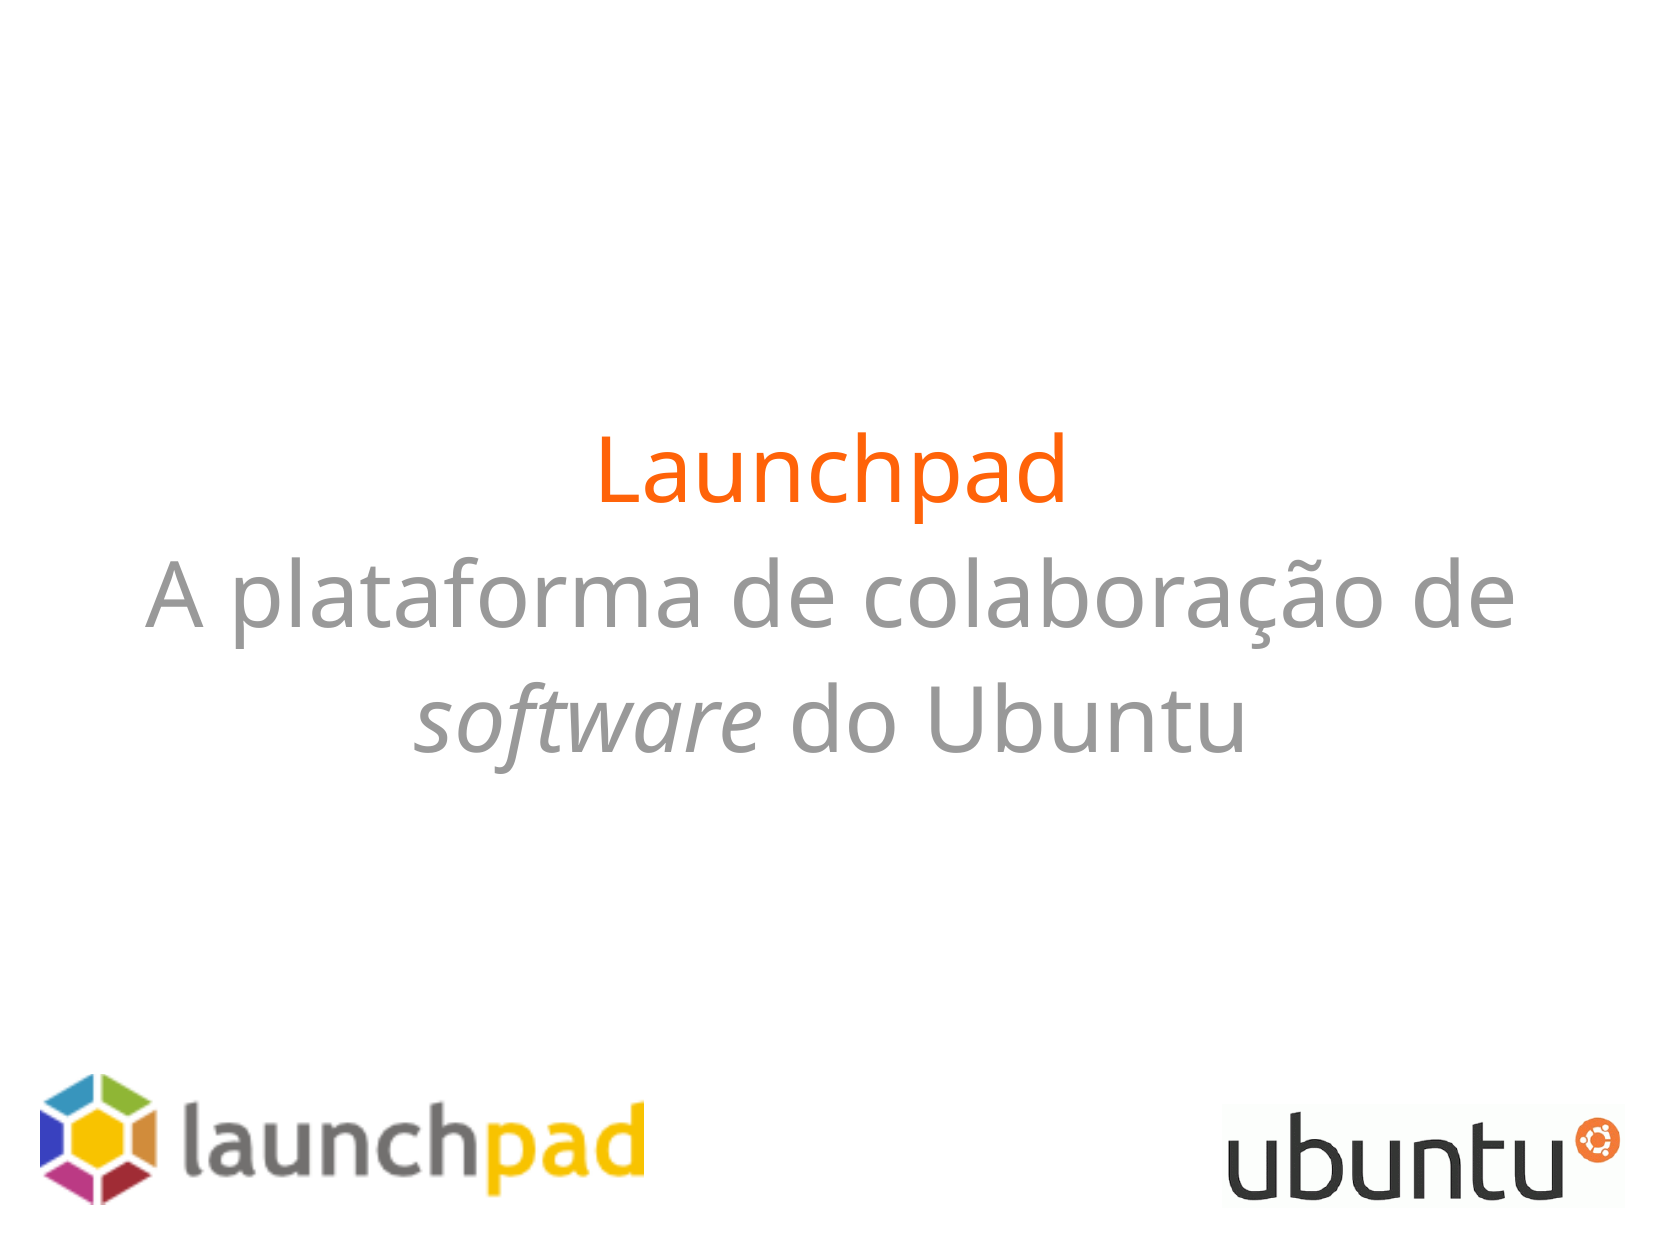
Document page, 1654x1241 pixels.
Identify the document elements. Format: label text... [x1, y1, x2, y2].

picture [40, 1074, 644, 1205]
picture [1222, 1104, 1625, 1208]
title Launchpad A plataforma de colaboração de software do Ubuntu [88, 59, 1577, 1125]
